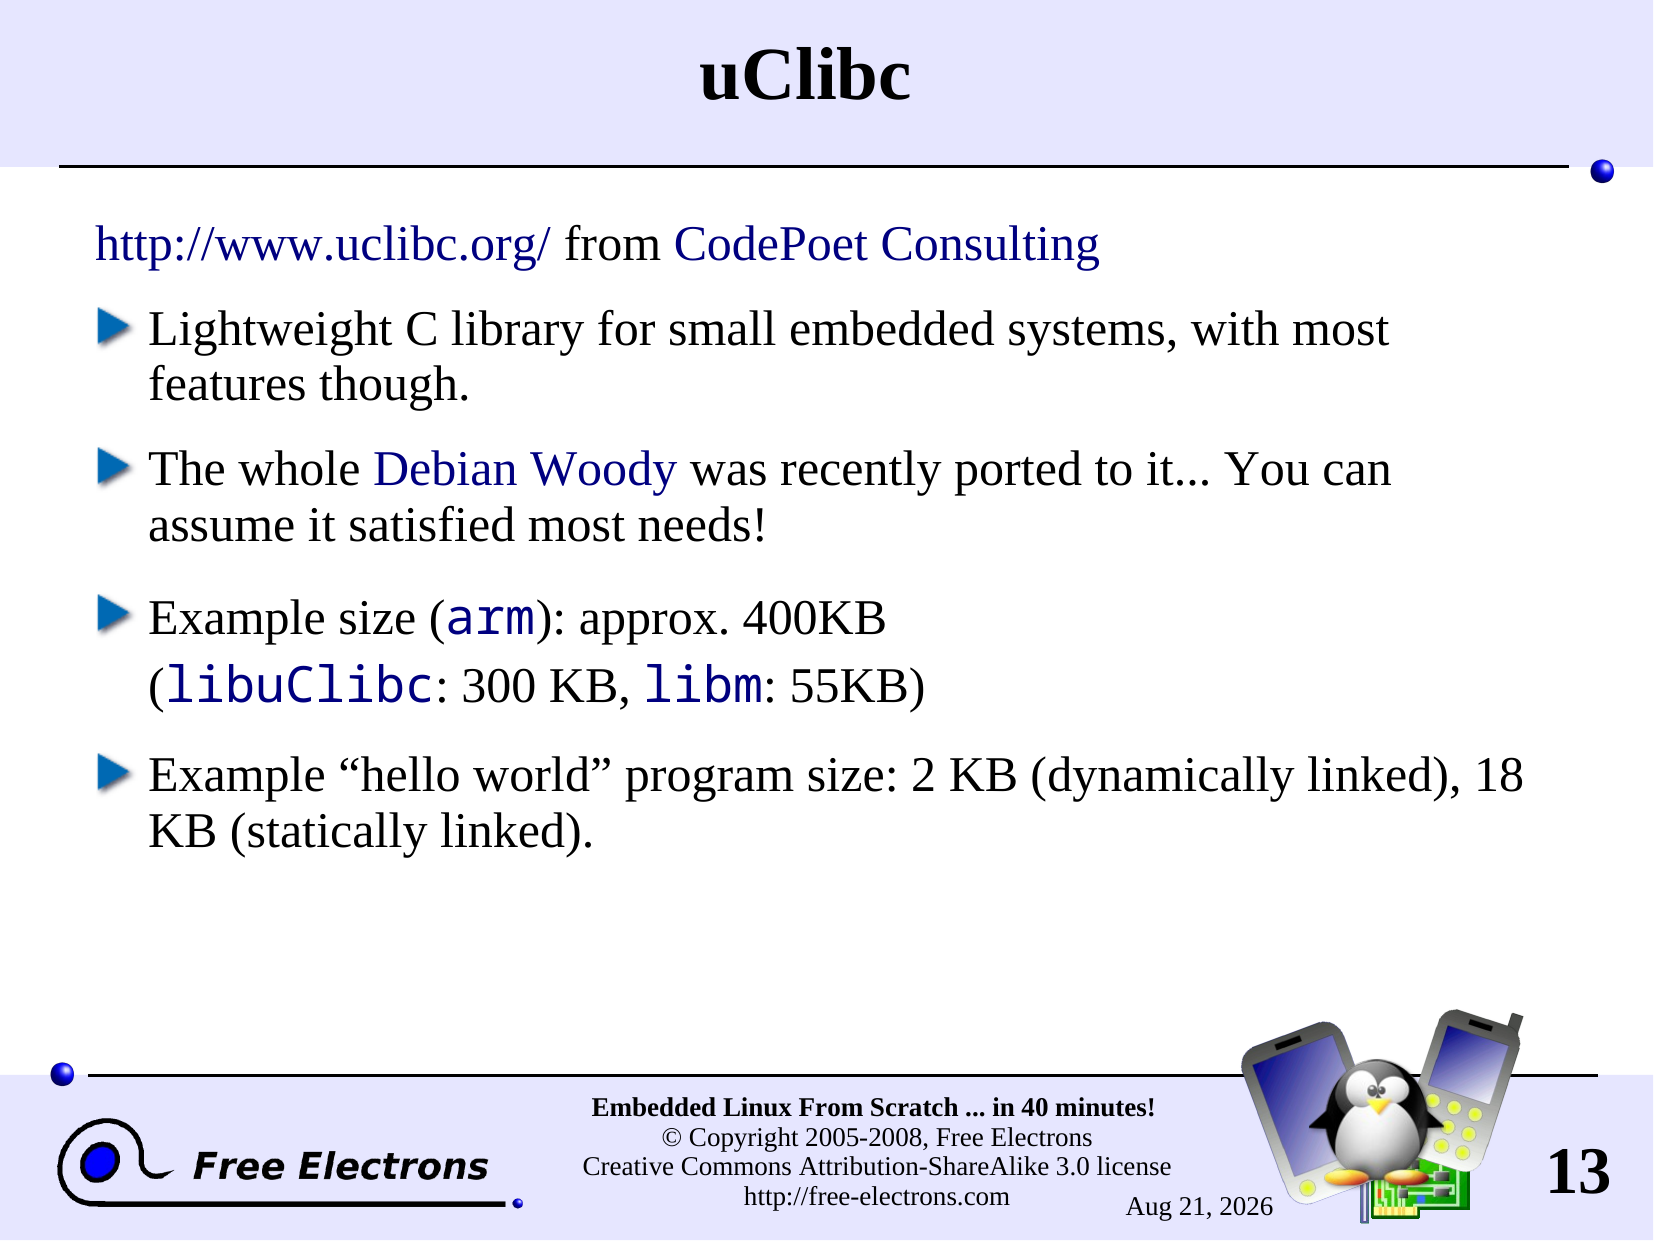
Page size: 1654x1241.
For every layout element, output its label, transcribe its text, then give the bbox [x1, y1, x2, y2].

list http://www.uclibc.org/ from CodePoet Consulting Lightweight C library for small embedded systems, with most features though. The whole Debian Woody was recently ported to it... You can assume it satisfied most needs! Example size (arm): approx. 400KB (libuClibc: 300 KB, libm: 55KB) Example “hello world” program size: 2 KB (dynamically linked), 18 KB (statically linked). [77, 216, 1549, 1066]
title uClibc [60, 25, 1551, 124]
picture [50, 1107, 527, 1216]
picture [1231, 1066, 1521, 1241]
